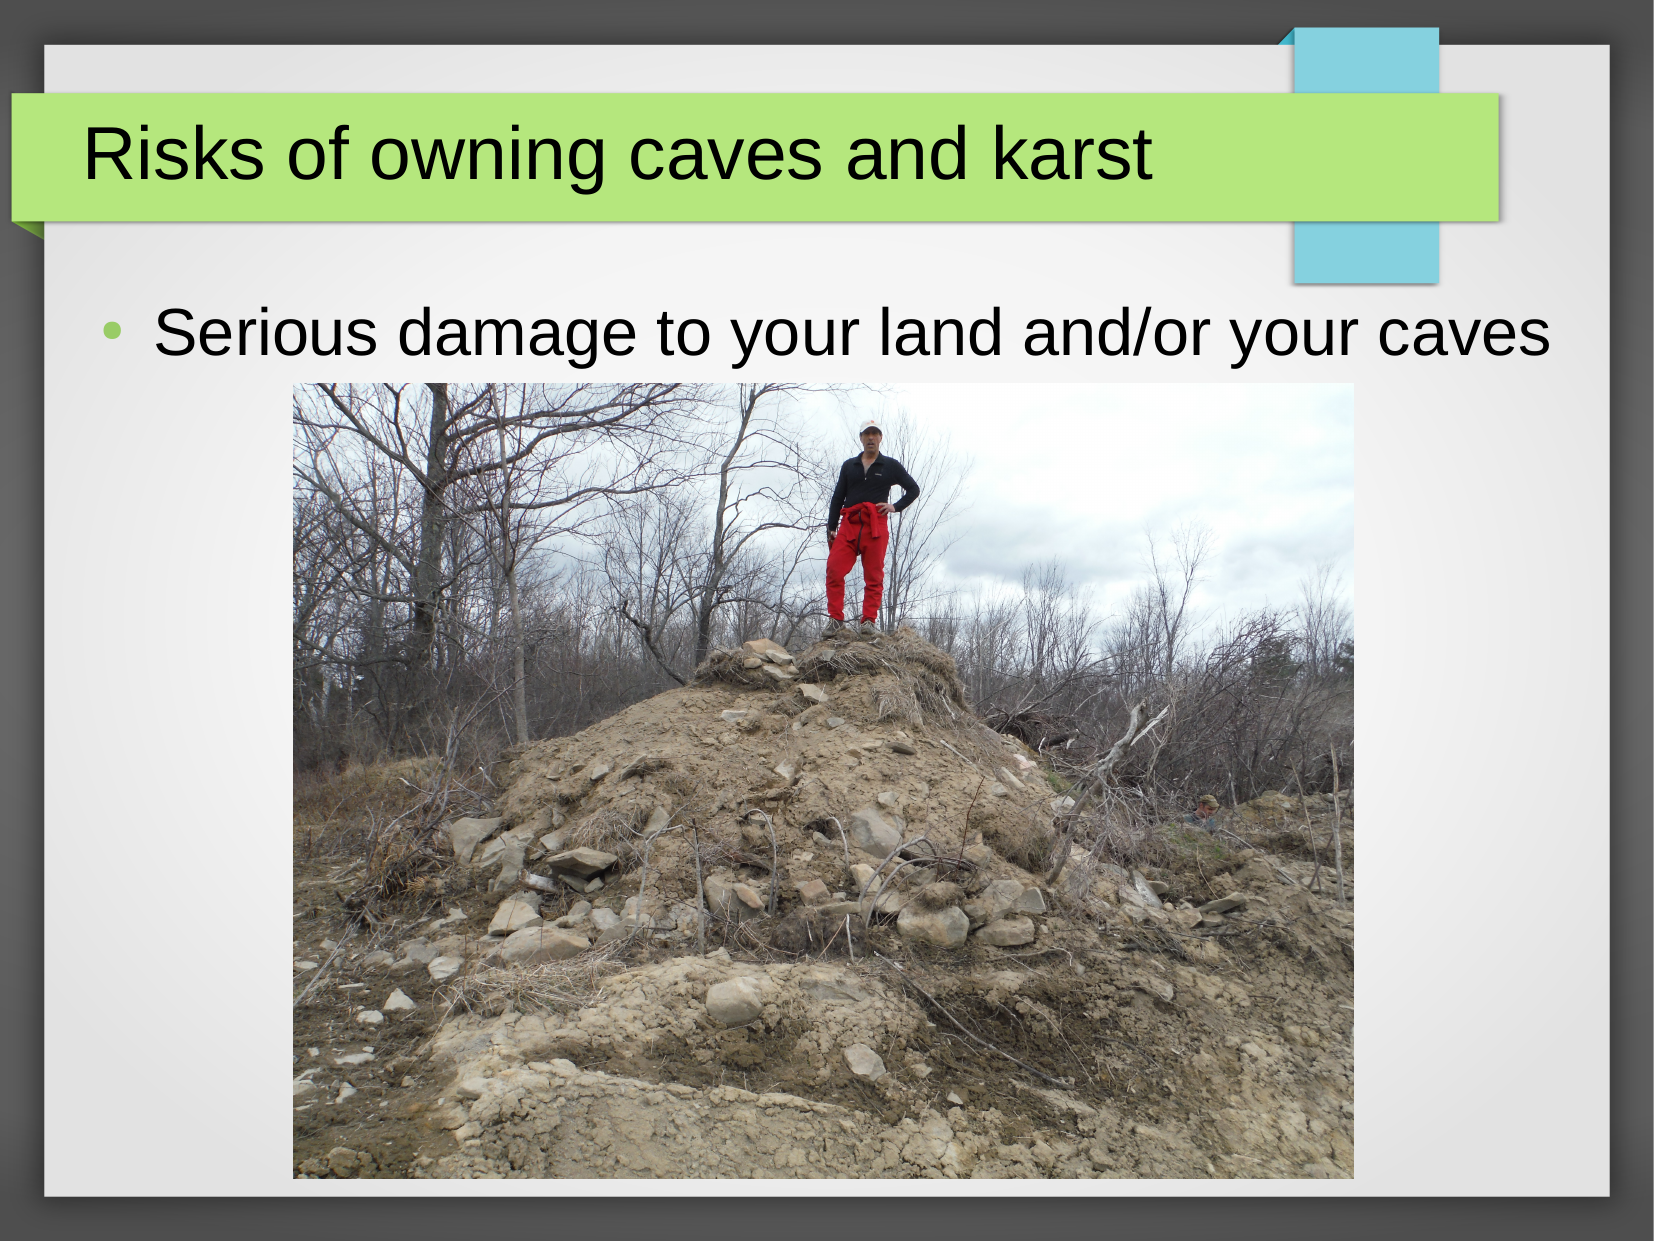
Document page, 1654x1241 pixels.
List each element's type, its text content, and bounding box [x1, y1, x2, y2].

title Risks of owning caves and karst [82, 94, 1264, 213]
list Serious damage to your land and/or your caves [82, 295, 1571, 376]
picture [0, 0, 1654, 1241]
